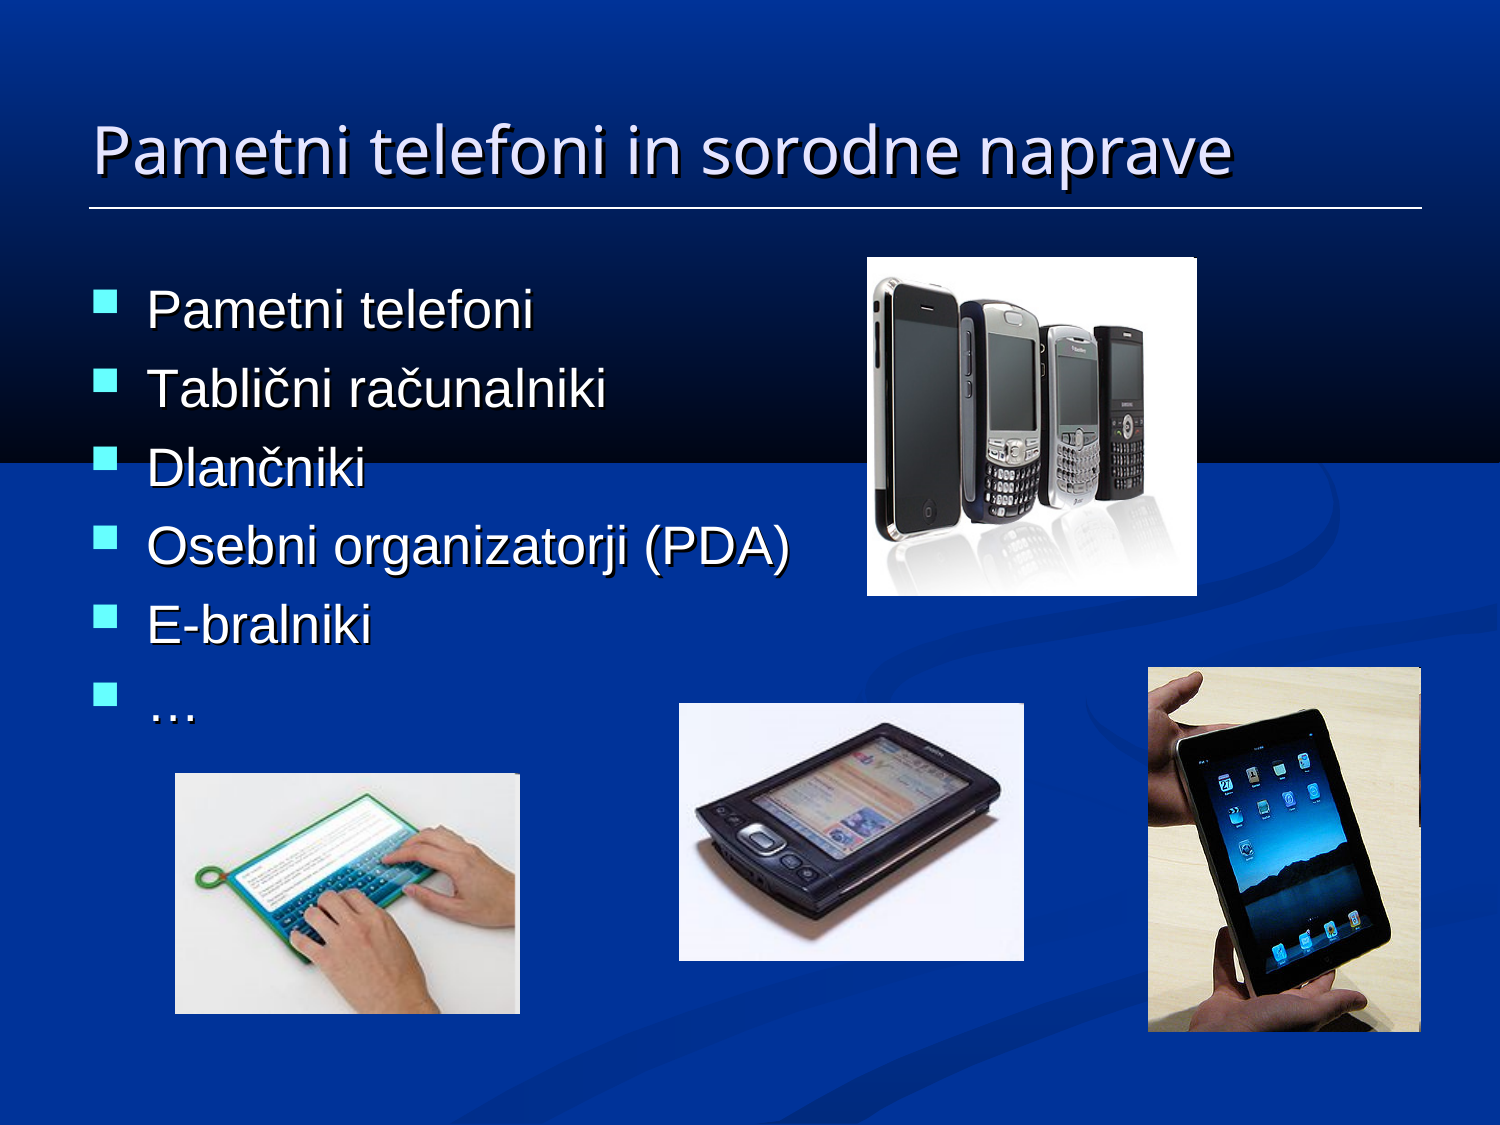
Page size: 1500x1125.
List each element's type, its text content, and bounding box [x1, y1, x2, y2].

picture [1148, 667, 1421, 1032]
list Pametni telefoni Tablični računalniki Dlančniki Osebni organizatorji (PDA) E-bralniki … [75, 267, 1426, 1071]
picture [867, 257, 1197, 596]
picture [679, 703, 1024, 961]
text_box Pametni telefoni in sorodne naprave [76, 54, 1352, 242]
picture [175, 773, 520, 1015]
